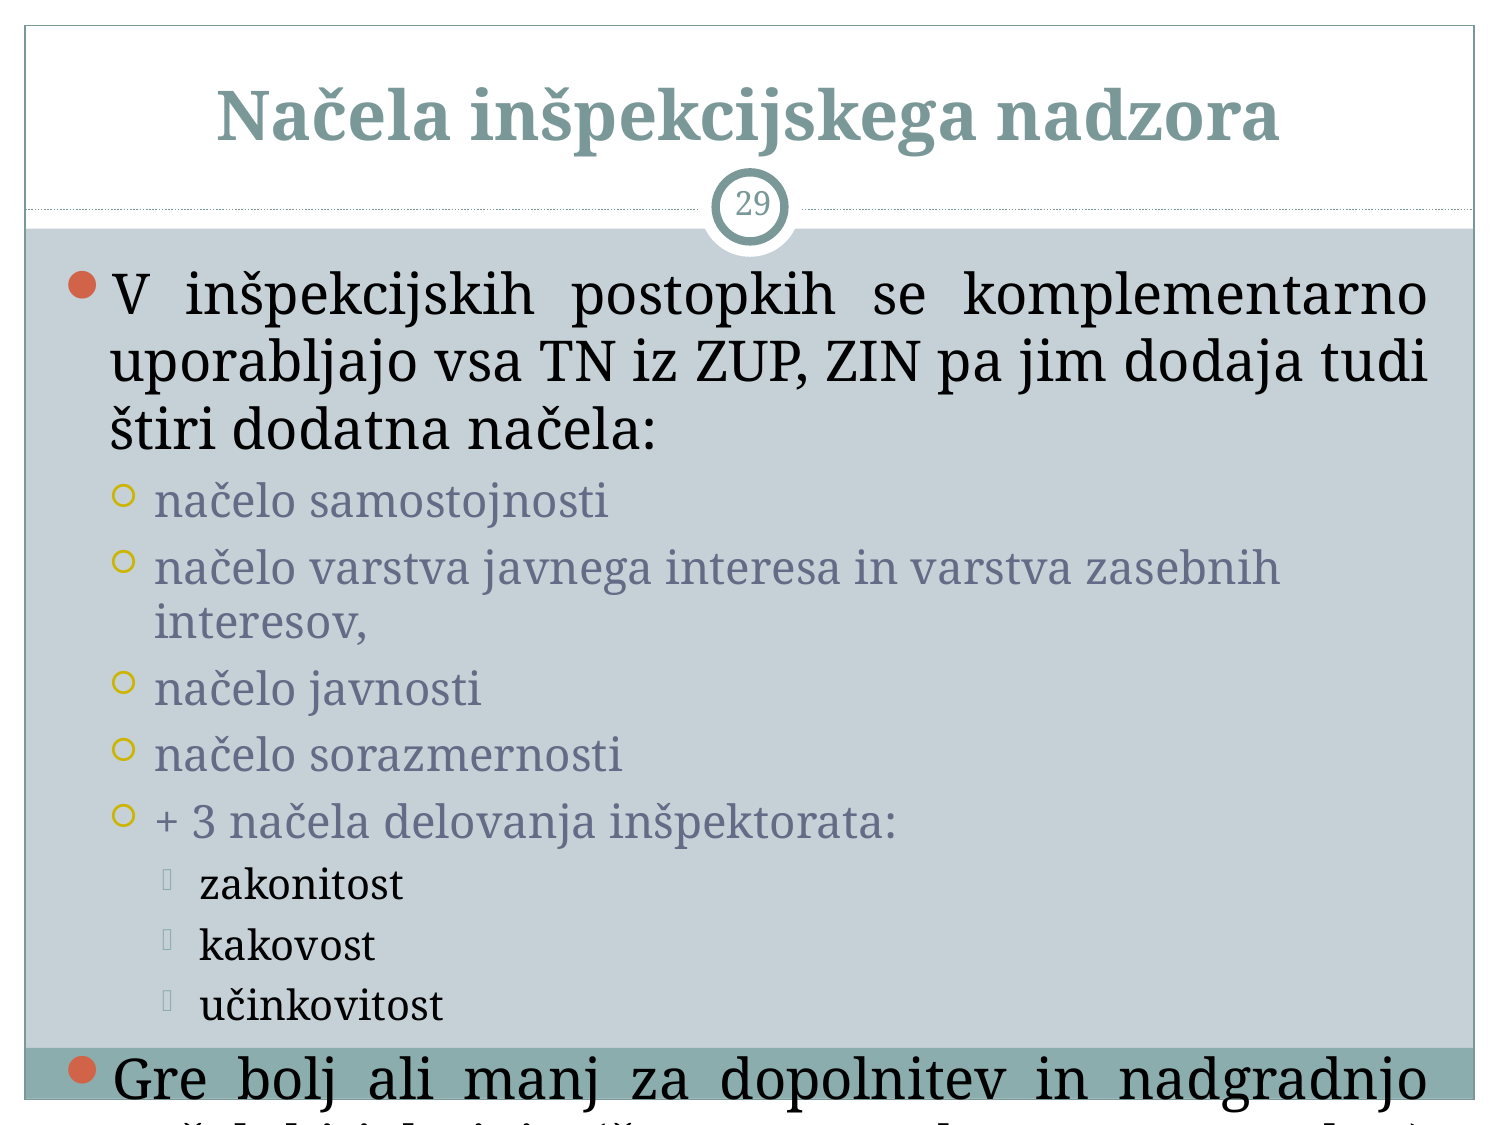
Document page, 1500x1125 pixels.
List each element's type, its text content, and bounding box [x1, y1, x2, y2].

text_box <number> [715, 168, 791, 241]
title Načela inšpekcijskega nadzora [49, 37, 1450, 162]
list V inšpekcijskih postopkih se komplementarno uporabljajo vsa TN iz ZUP, ZIN pa jim dodaja tudi štiri dodatna načela: načelo samostojnosti načelo varstva javnega interesa in varstva zasebnih interesov, načelo javnosti načelo sorazmernosti + 3 načela delovanja inšpektorata: zakonitost kakovost učinkovitost Gre bolj ali manj za dopolnitev in nadgradnjo načel, ki izhajajo (čeprav morda ne neposredno) že iz ZUP. [49, 250, 1445, 1125]
